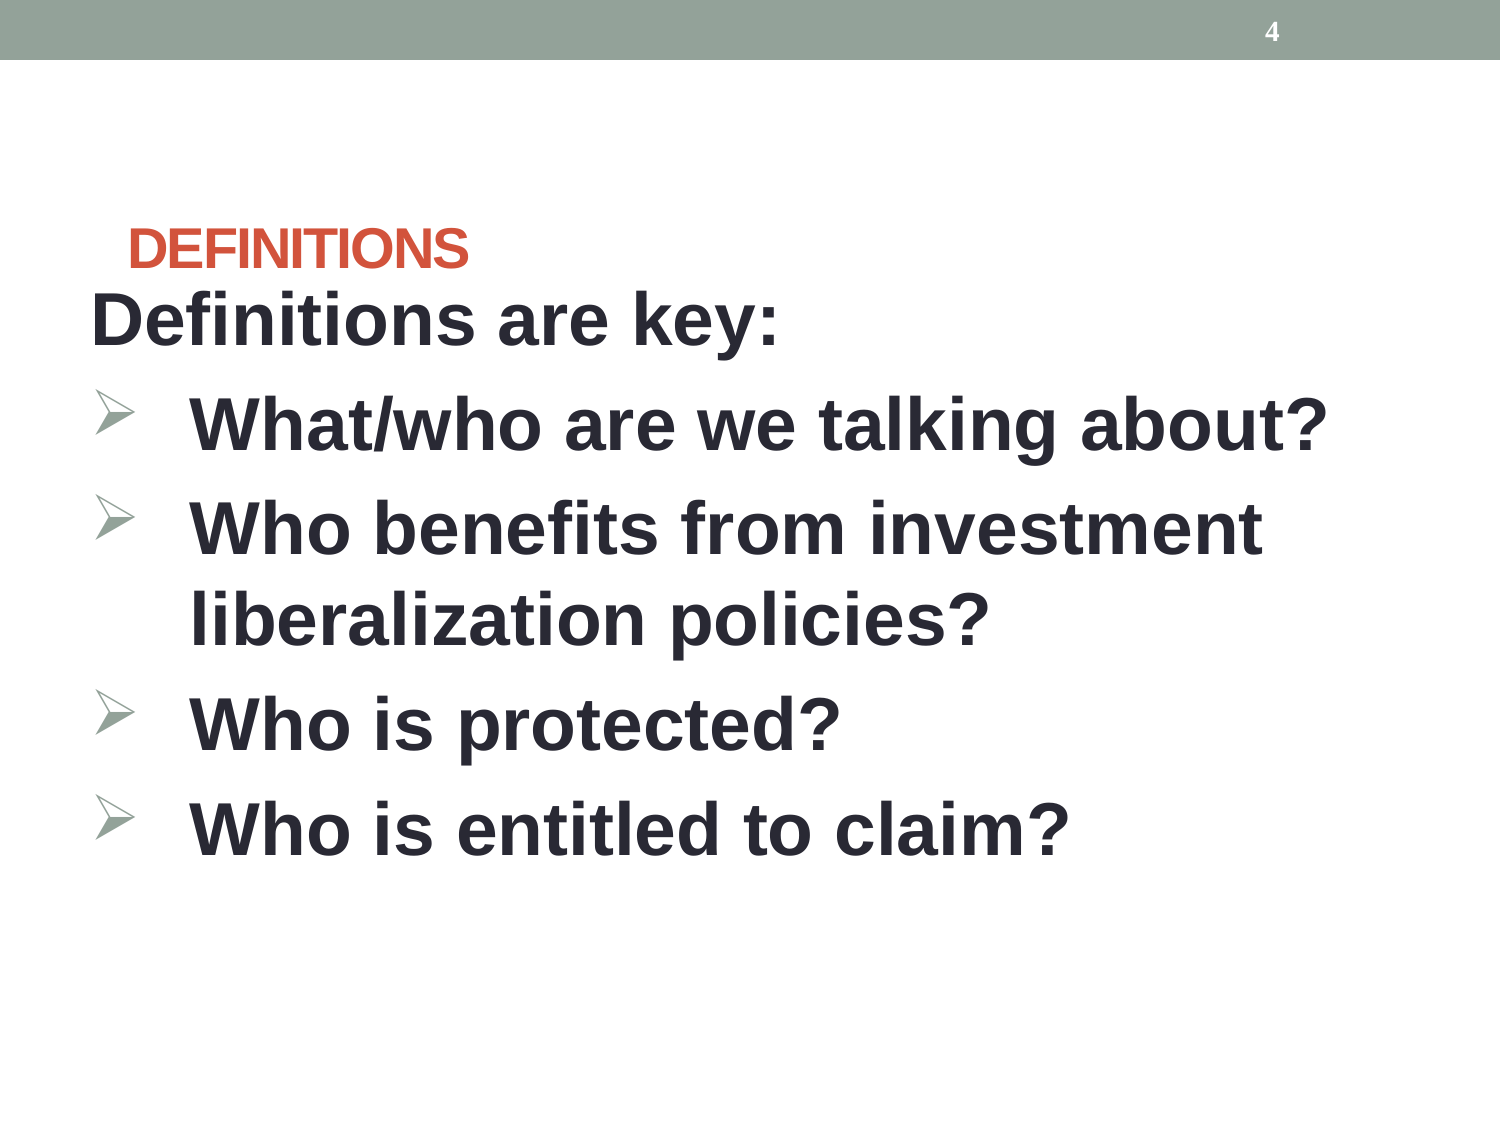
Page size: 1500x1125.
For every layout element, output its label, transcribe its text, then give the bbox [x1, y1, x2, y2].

slide_number <編號> [1250, 3, 1425, 57]
title DEFINITIONS [112, 203, 1388, 262]
list Definitions are key: What/who are we talking about? Who benefits from investment liberalization policies? Who is protected? Who is entitled to claim? [75, 262, 1425, 1063]
